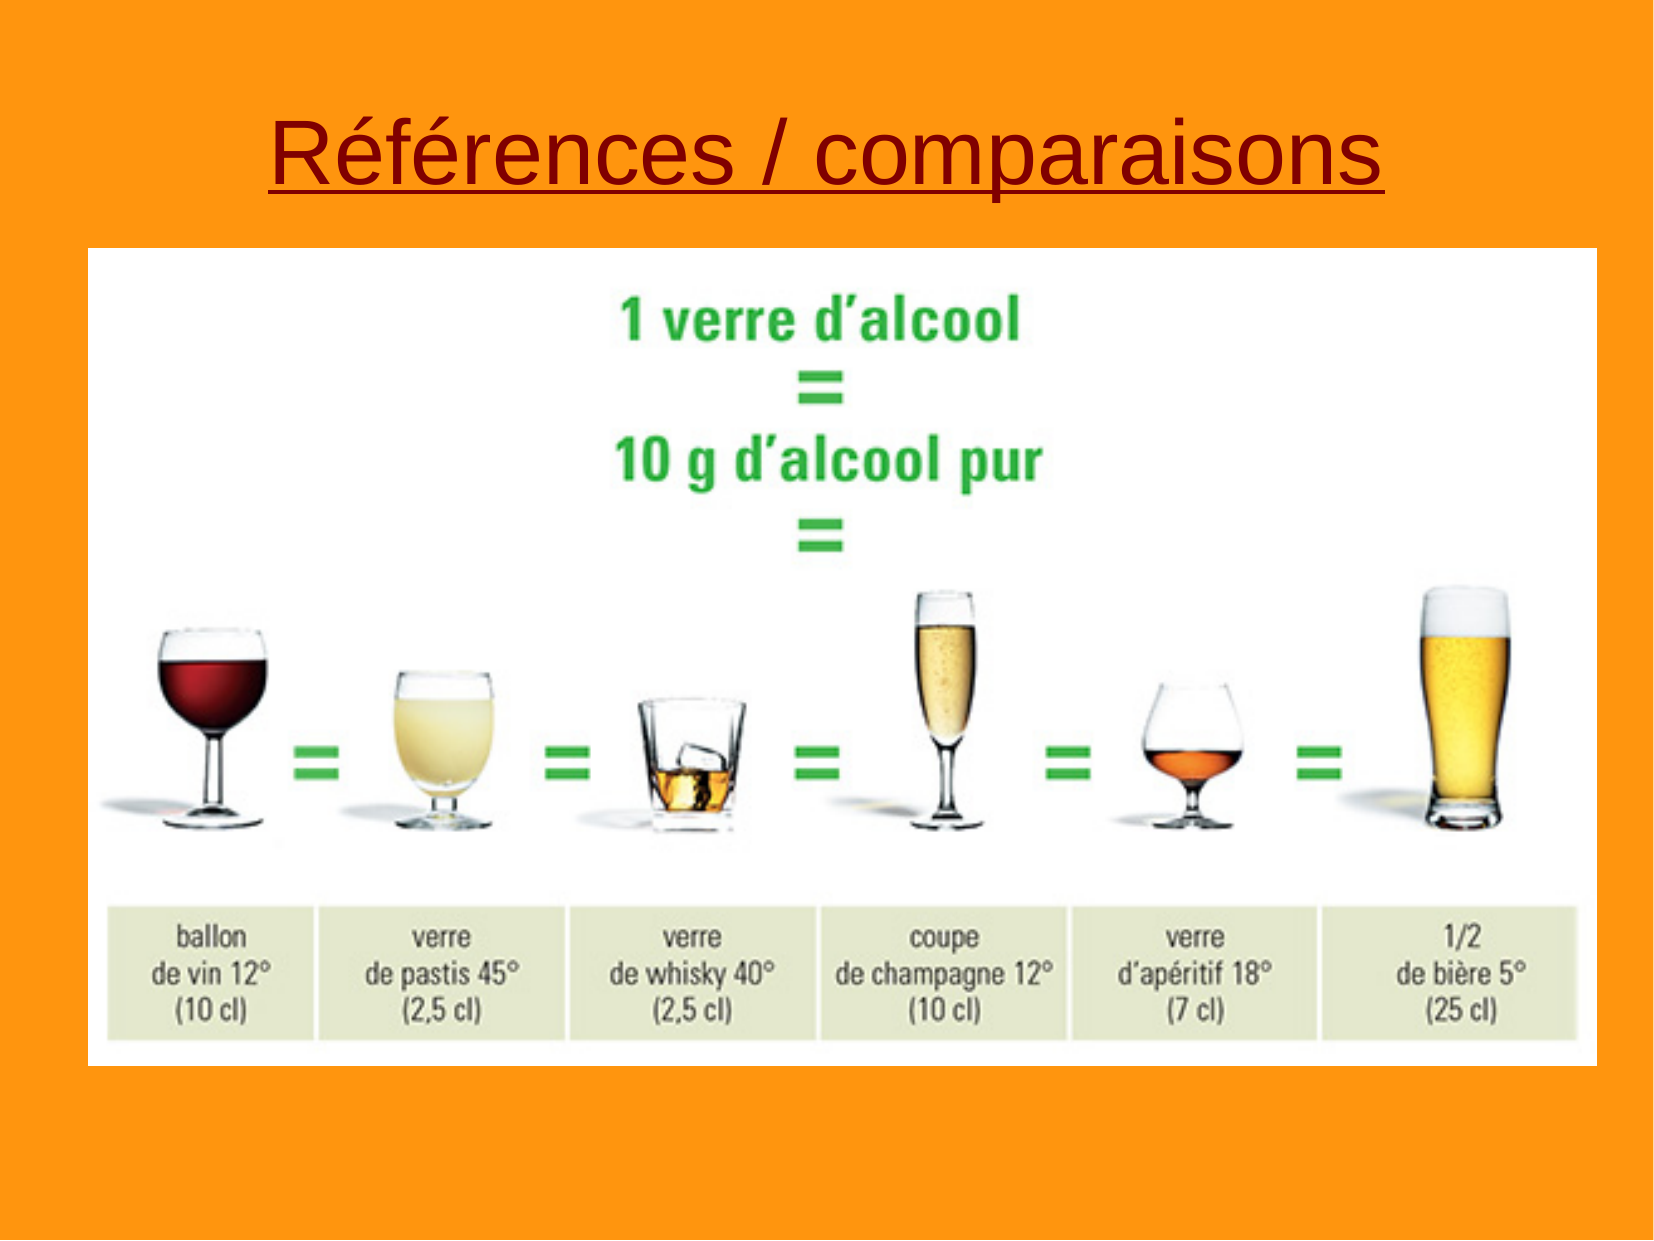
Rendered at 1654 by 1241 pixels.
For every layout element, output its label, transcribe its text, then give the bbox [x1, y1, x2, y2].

title Références / comparaisons [82, 49, 1571, 257]
picture [88, 248, 1597, 1066]
